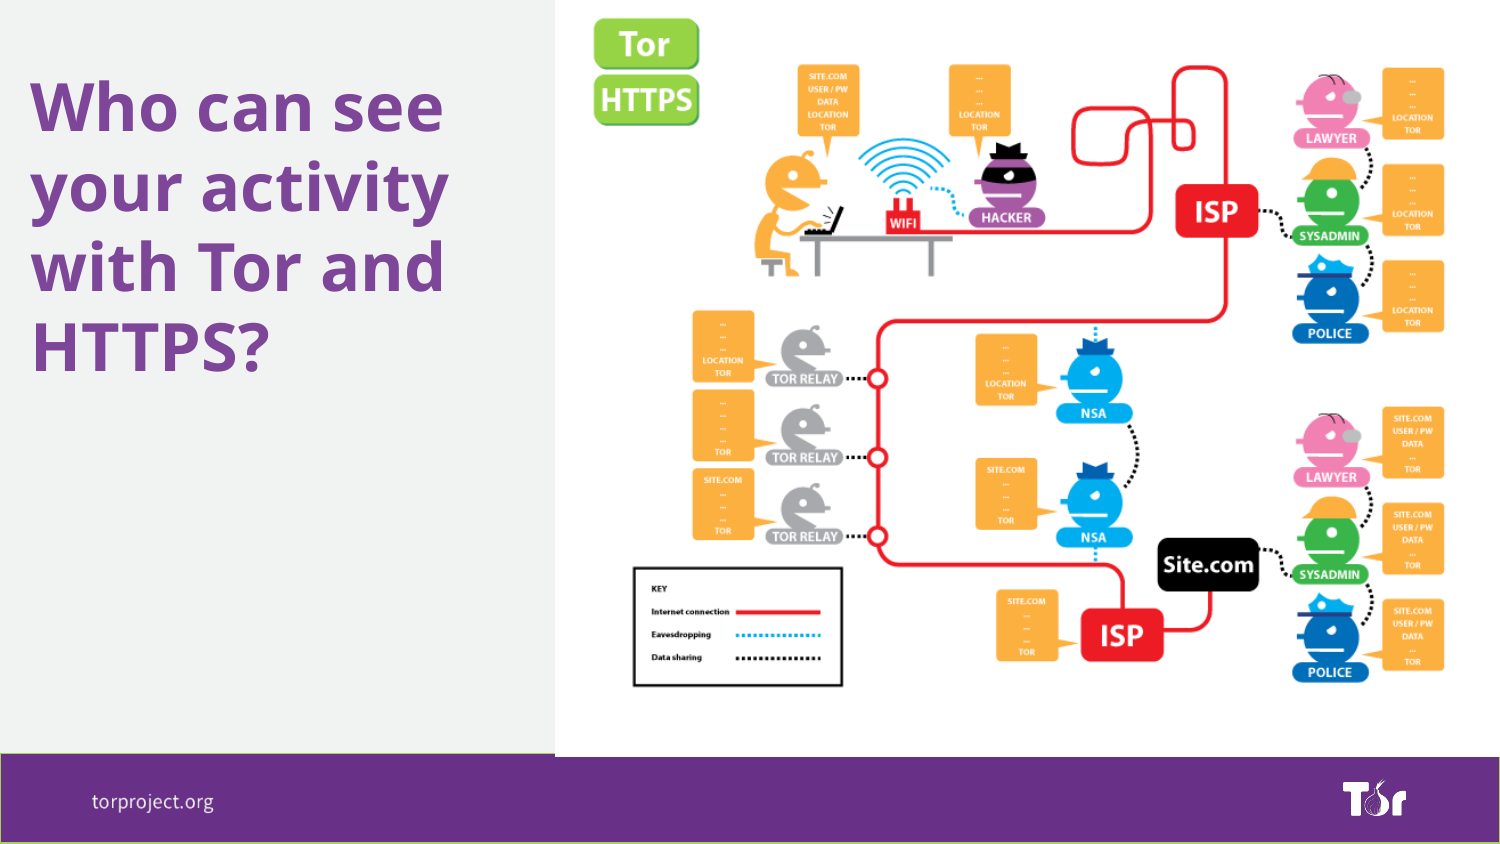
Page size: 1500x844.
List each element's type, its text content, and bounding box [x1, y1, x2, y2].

picture [555, 0, 1500, 757]
text_box Who can see your activity with Tor and HTTPS? [15, 75, 555, 376]
picture [75, 780, 604, 821]
picture [1343, 778, 1406, 816]
